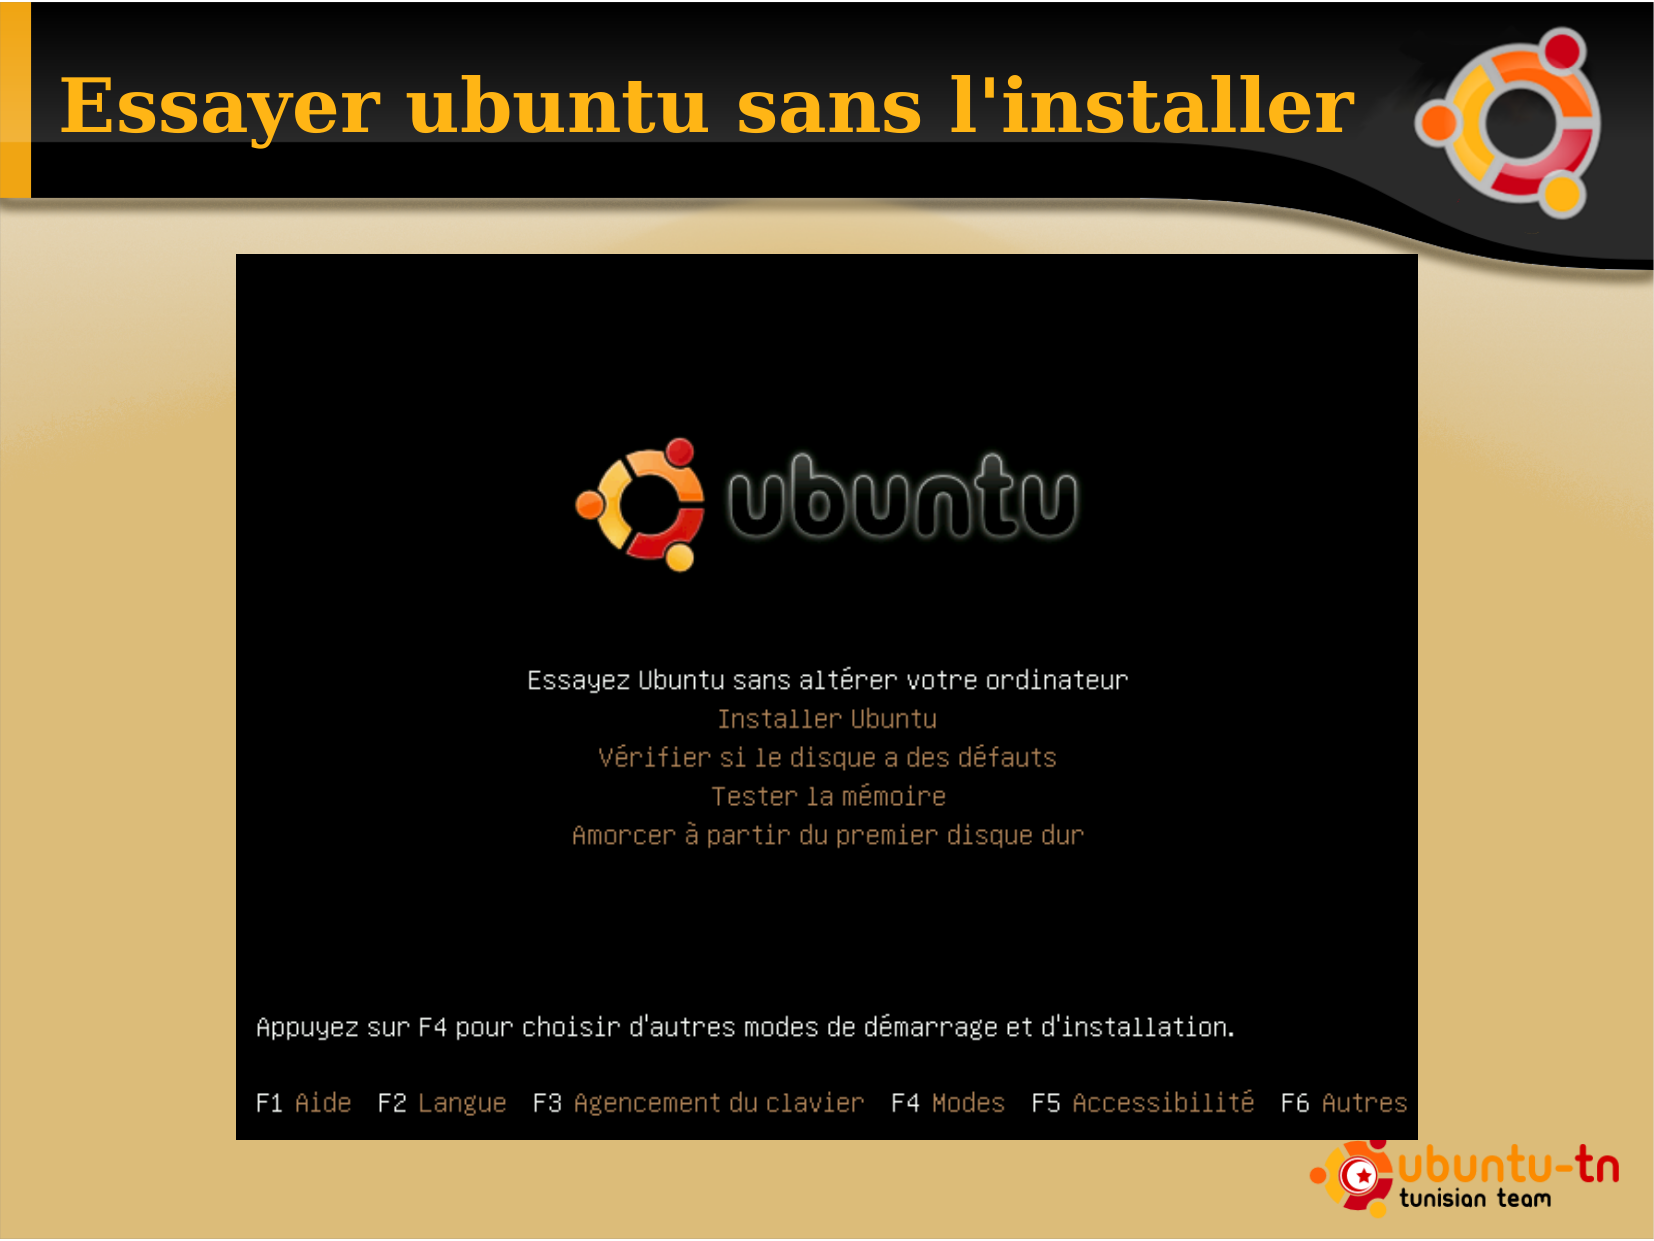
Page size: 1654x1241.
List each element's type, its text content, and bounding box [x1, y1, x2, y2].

title Essayer ubuntu sans l'installer [59, 9, 1447, 202]
picture [0, 0, 1654, 1241]
